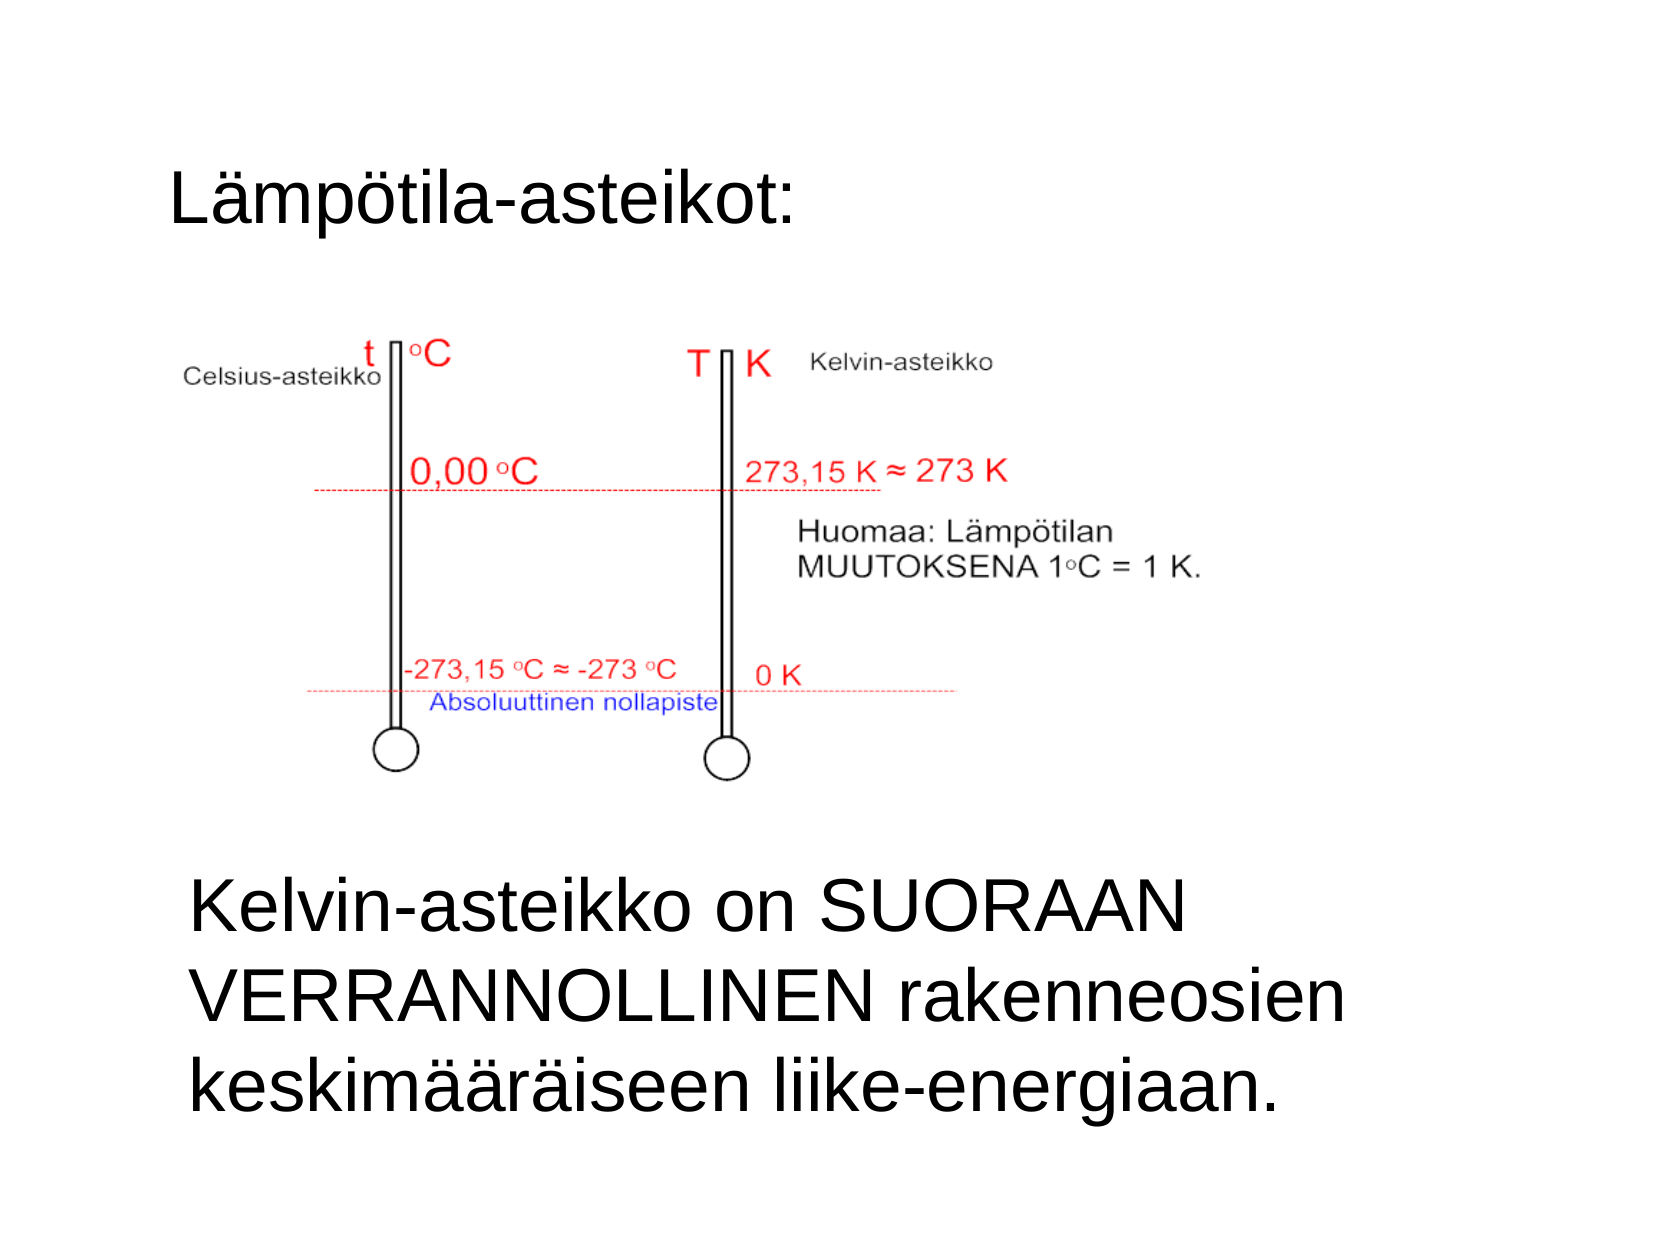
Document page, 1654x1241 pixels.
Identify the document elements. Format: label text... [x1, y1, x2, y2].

text_box Kelvin-asteikko on SUORAAN VERRANNOLLINEN rakenneosien keskimääräiseen liike-energiaan. [174, 848, 1385, 1134]
picture [129, 283, 1250, 829]
text_box Lämpötila-asteikot: [153, 141, 814, 247]
